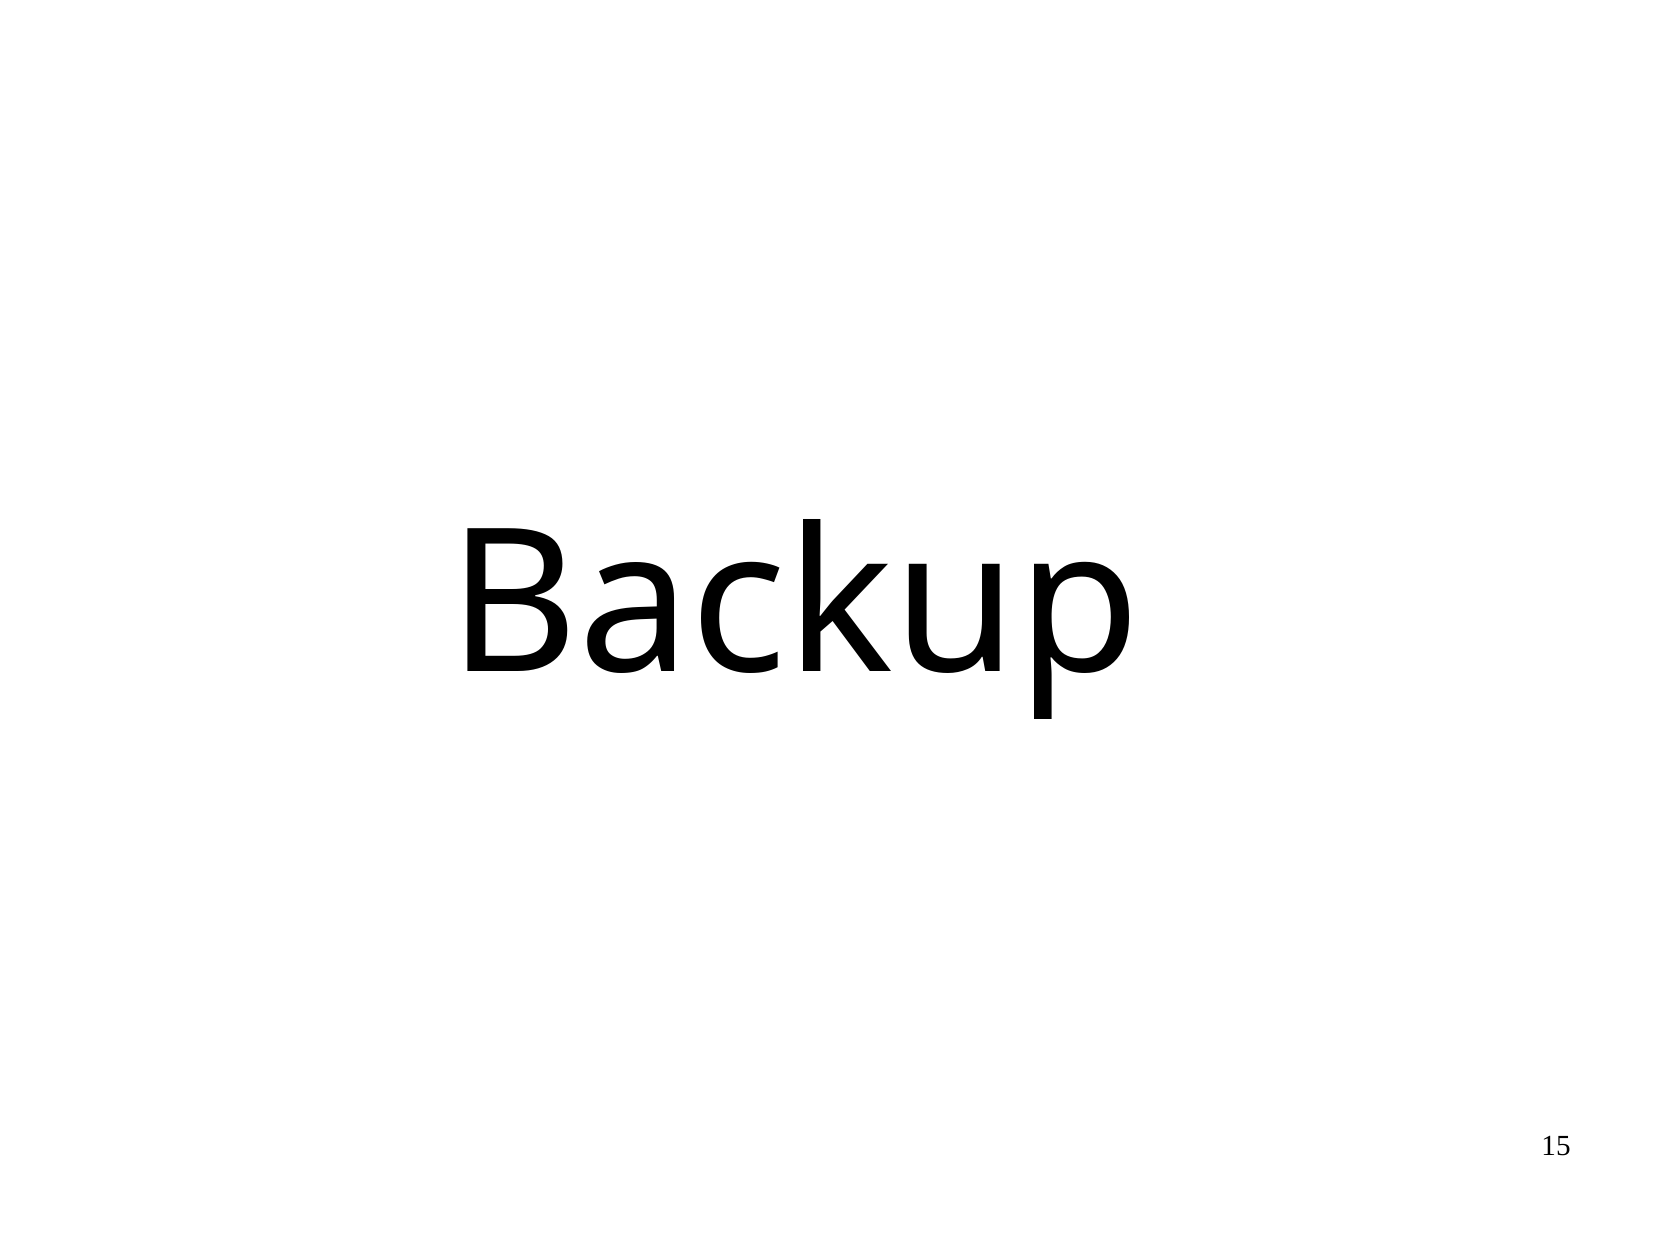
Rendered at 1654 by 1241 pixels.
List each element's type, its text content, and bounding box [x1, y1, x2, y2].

text_box Backup [433, 450, 1220, 706]
